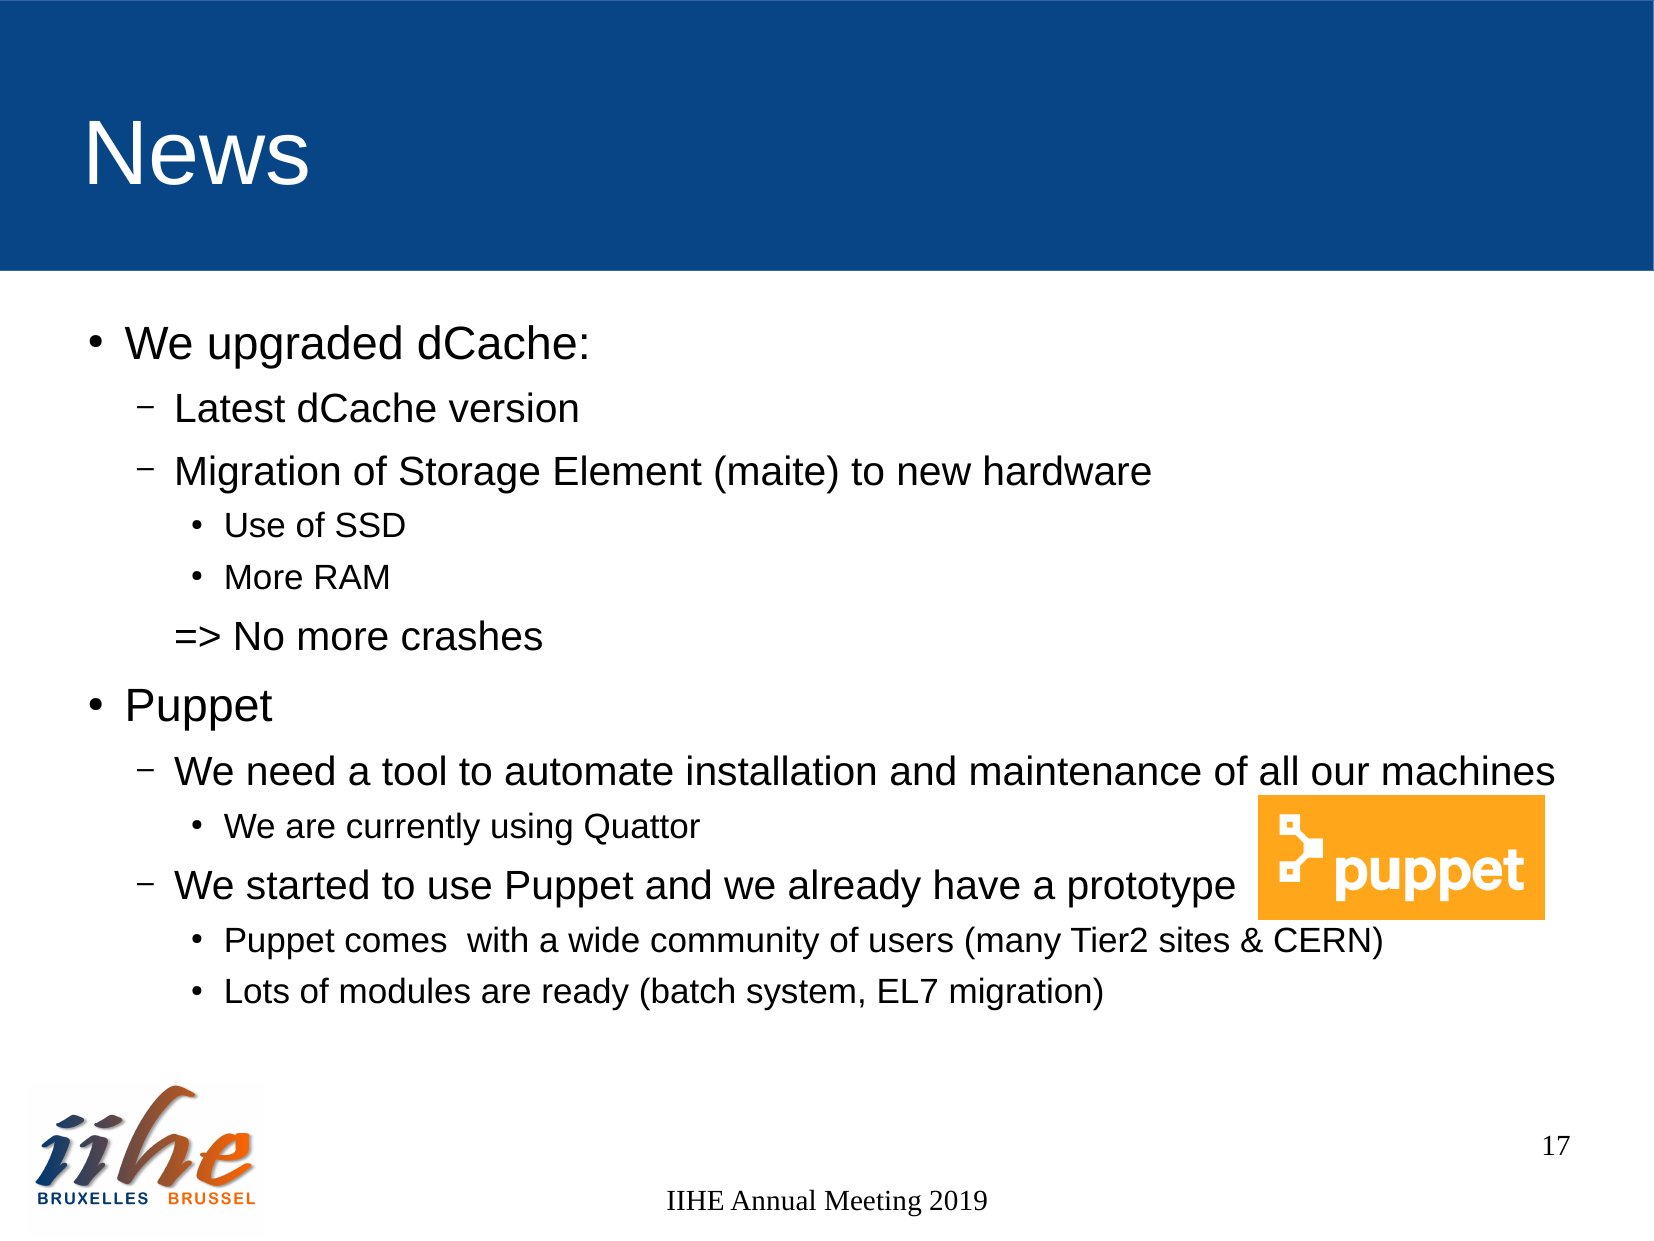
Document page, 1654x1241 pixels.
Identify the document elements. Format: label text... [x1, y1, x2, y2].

picture [1258, 795, 1545, 920]
list We upgraded dCache: Latest dCache version Migration of Storage Element (maite) to new hardware Use of SSD More RAM => No more crashes Puppet We need a tool to automate installation and maintenance of all our machines We are currently using Quattor We started to use Puppet and we already have a prototype Puppet comes with a wide community of users (many Tier2 sites & CERN) Lots of modules are ready (batch system, EL7 migration) [75, 316, 1564, 1049]
picture [27, 1084, 267, 1236]
title News [82, 49, 1571, 257]
